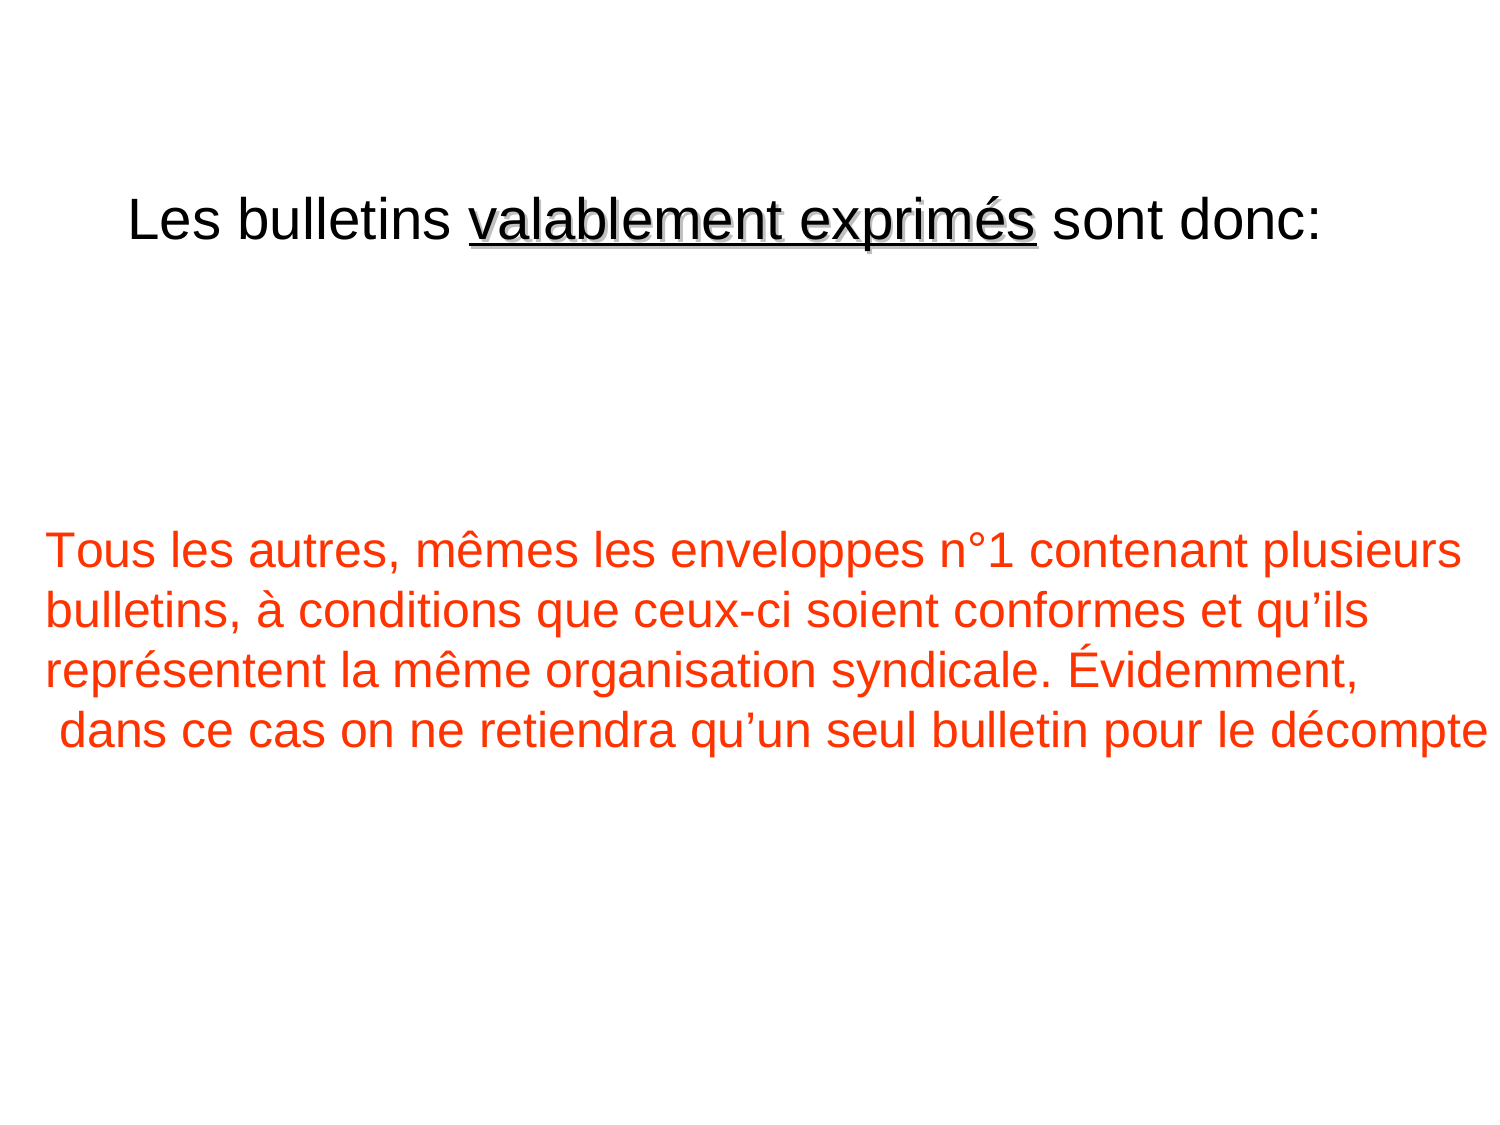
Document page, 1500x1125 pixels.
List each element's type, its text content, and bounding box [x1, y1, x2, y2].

text_box Les bulletins valablement exprimés sont donc: [112, 113, 1338, 260]
text_box Tous les autres, mêmes les enveloppes n°1 contenant plusieurs bulletins, à conditions que ceux-ci soient conformes et qu’ils représentent la même organisation syndicale. Évidemment, dans ce cas on ne retiendra qu’un seul bulletin pour le décompte [30, 509, 1500, 765]
